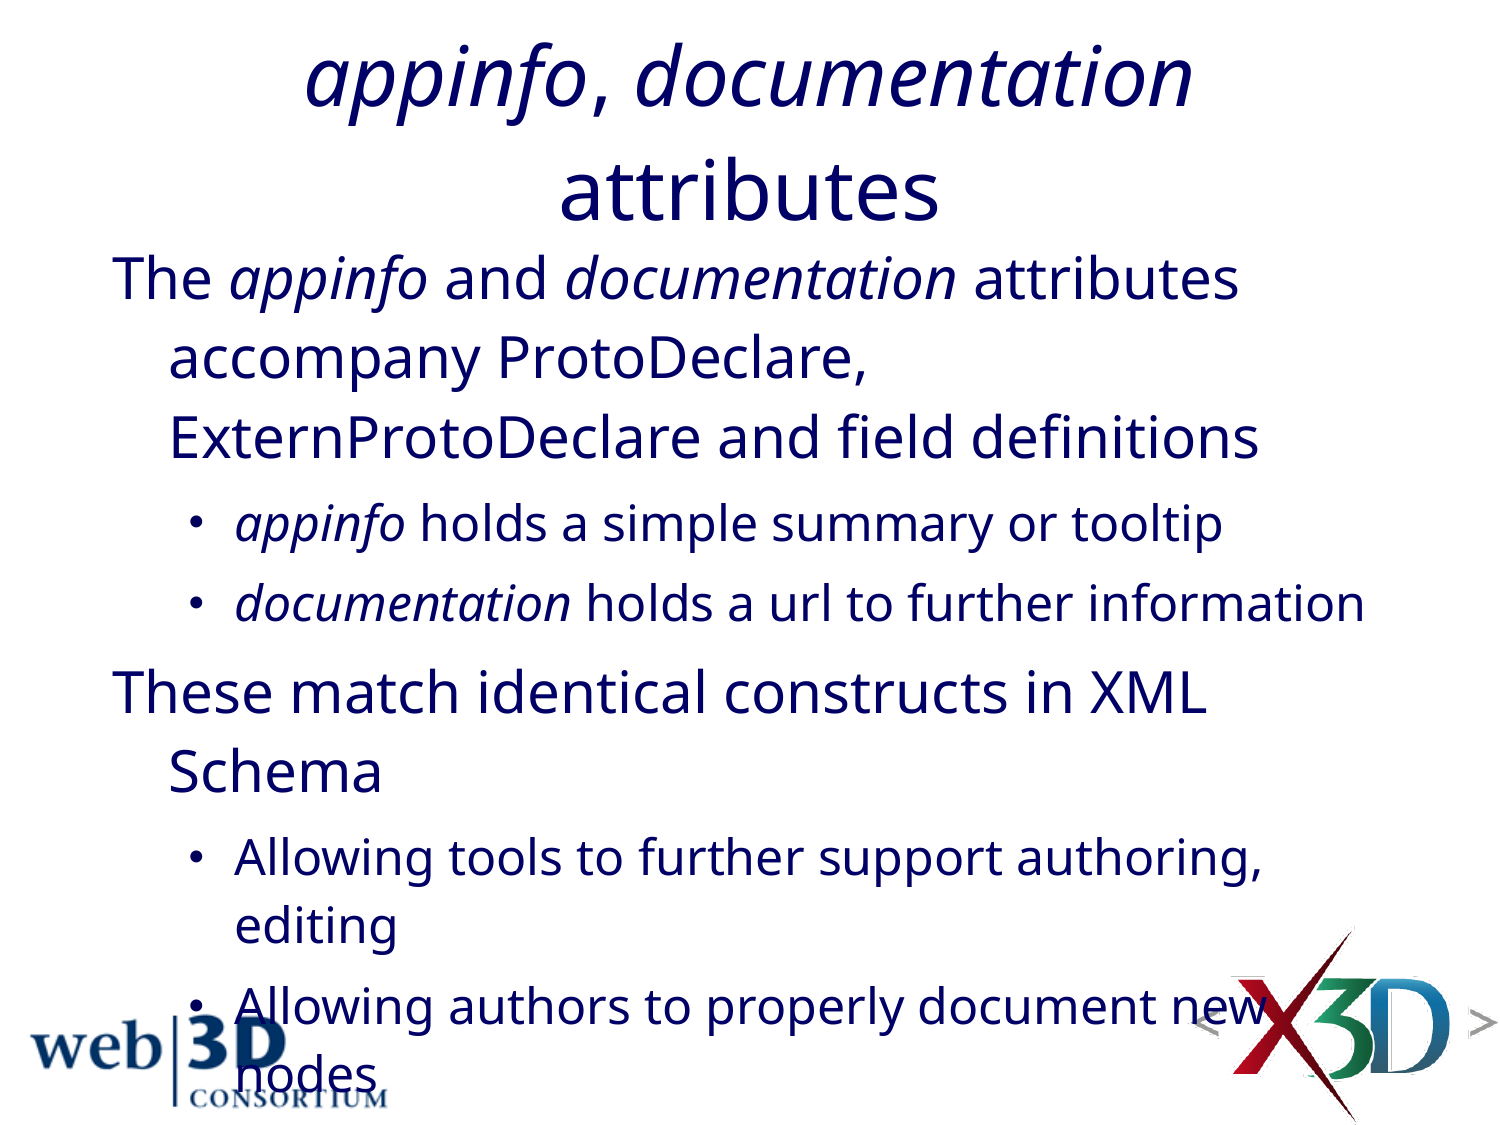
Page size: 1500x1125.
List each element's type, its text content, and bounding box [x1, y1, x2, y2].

picture [299, 1000, 315, 1021]
list The appinfo and documentation attributes accompany ProtoDeclare, ExternProtoDeclare and field definitions appinfo holds a simple summary or tooltip documentation holds a url to further information These match identical constructs in XML Schema Allowing tools to further support authoring, editing Allowing authors to properly document new nodes These are important to use, and help long-term extensibility of your work and X3D itself [112, 237, 1388, 986]
title appinfo, documentation attributes [112, 44, 1388, 218]
picture [326, 998, 338, 1019]
picture [12, 998, 413, 1118]
picture [1187, 926, 1500, 1125]
picture [244, 998, 255, 1009]
picture [344, 998, 355, 1019]
